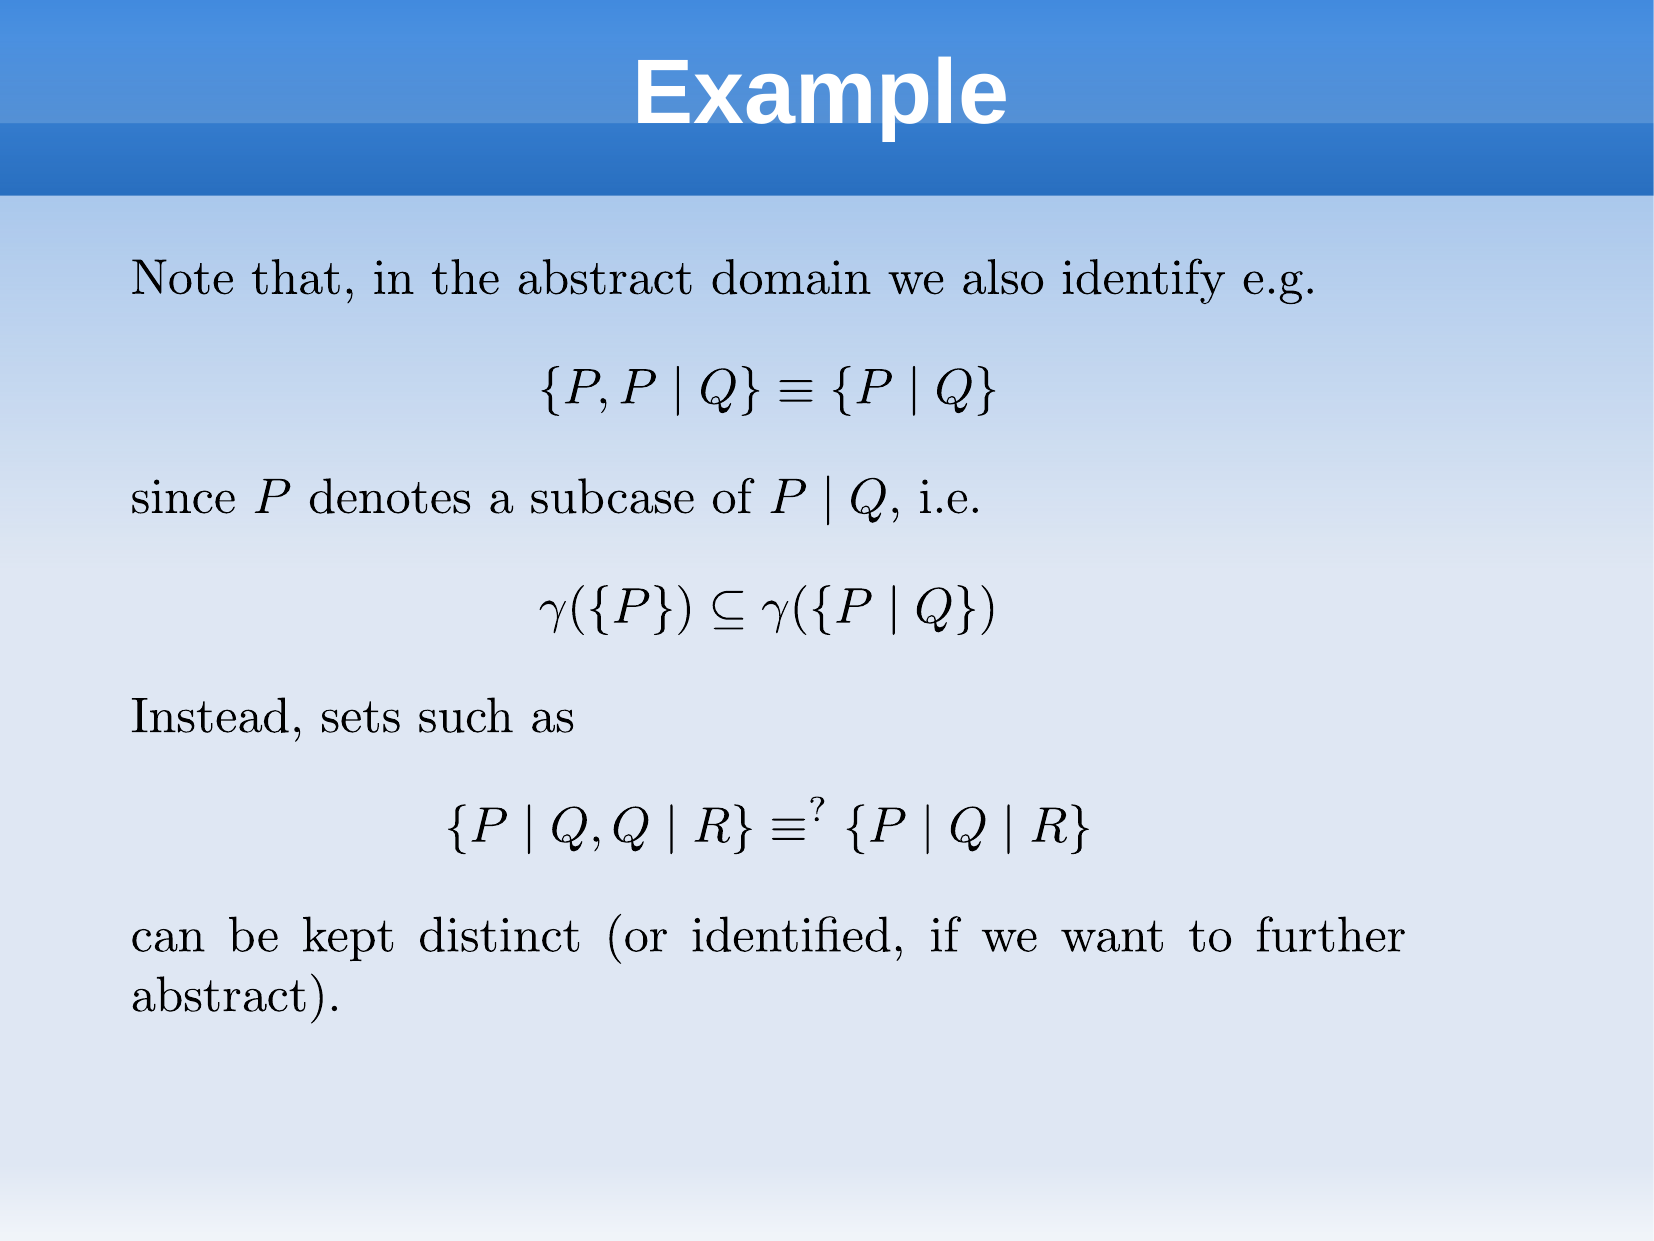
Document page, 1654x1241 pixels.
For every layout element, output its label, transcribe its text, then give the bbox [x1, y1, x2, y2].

text_box [130, 258, 1407, 1024]
picture [0, 0, 1654, 1241]
title Example [76, 0, 1565, 196]
